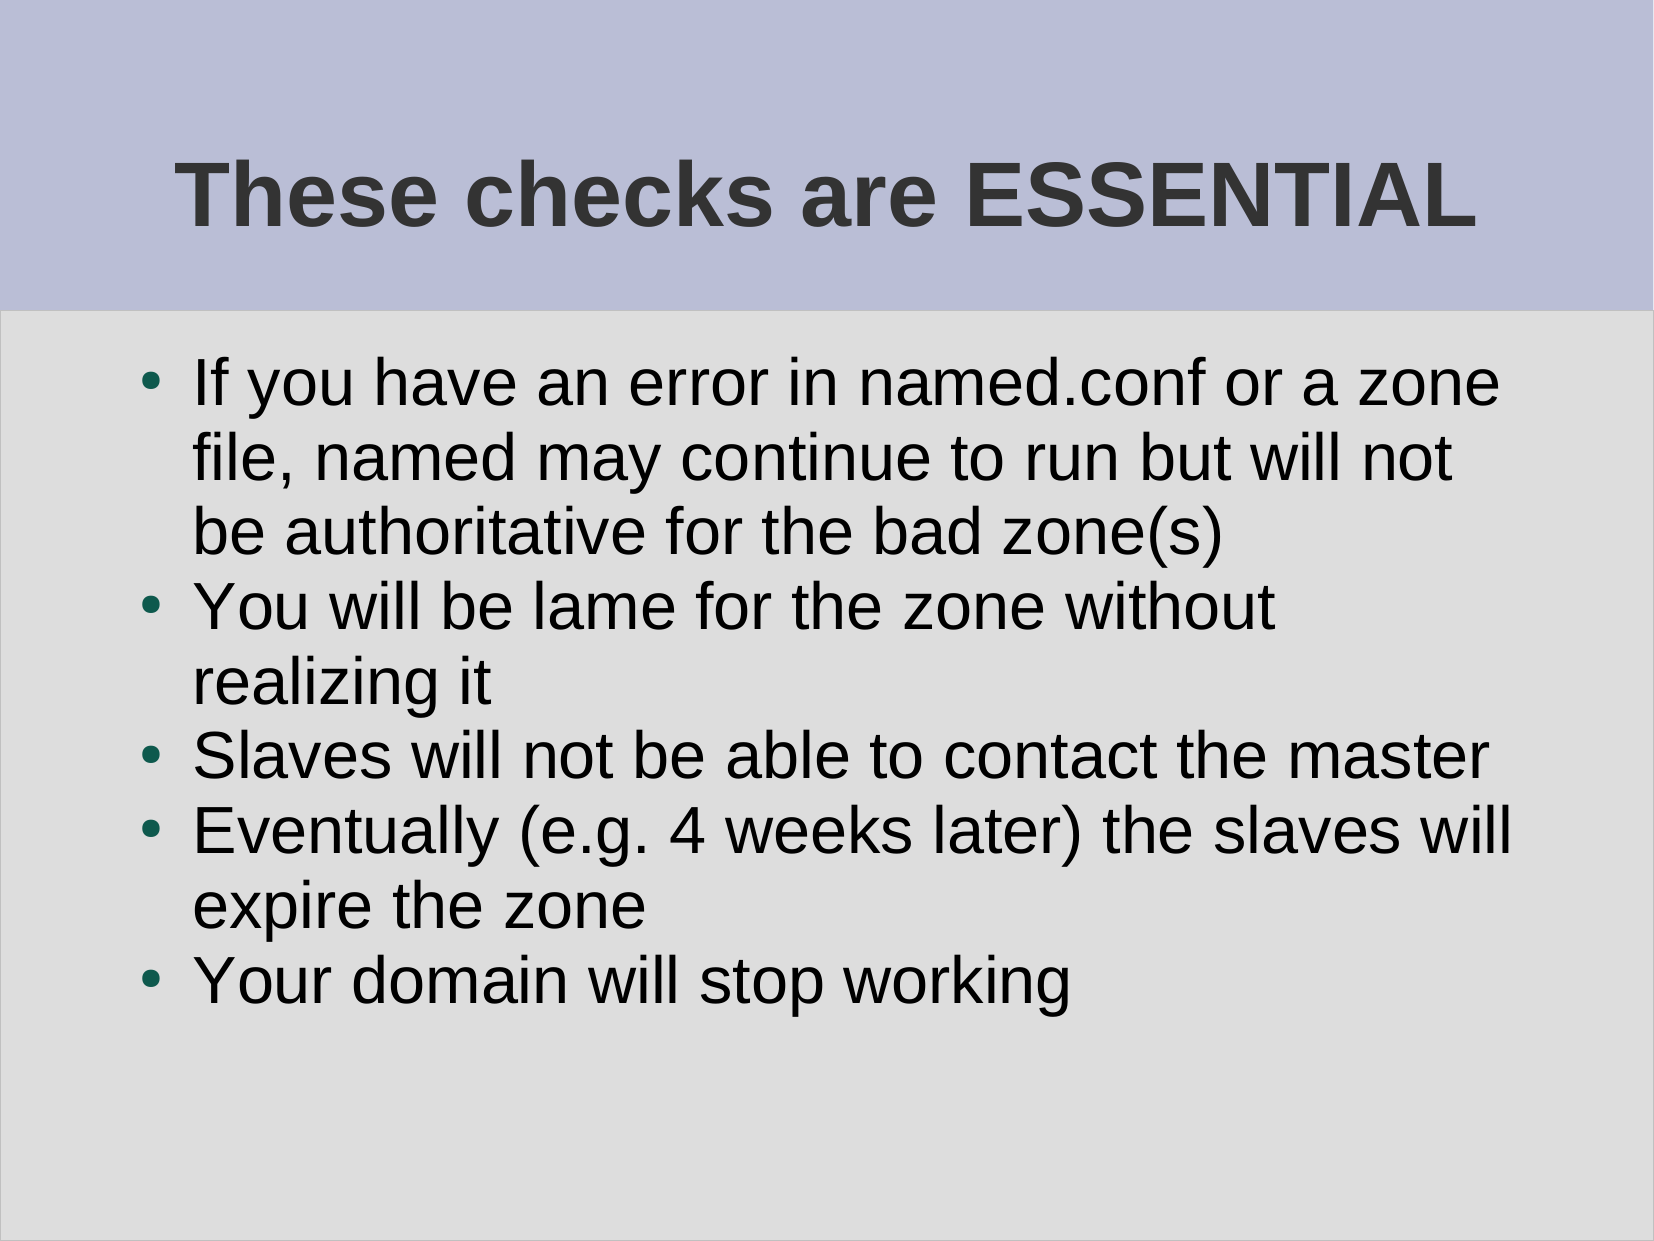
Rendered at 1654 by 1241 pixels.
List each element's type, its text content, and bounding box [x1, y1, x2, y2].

title These checks are ESSENTIAL [121, 91, 1534, 299]
list If you have an error in named.conf or a zone file, named may continue to run but will not be authoritative for the bad zone(s) You will be lame for the zone without realizing it Slaves will not be able to contact the master Eventually (e.g. 4 weeks later) the slaves will expire the zone Your domain will stop working [121, 344, 1534, 1127]
